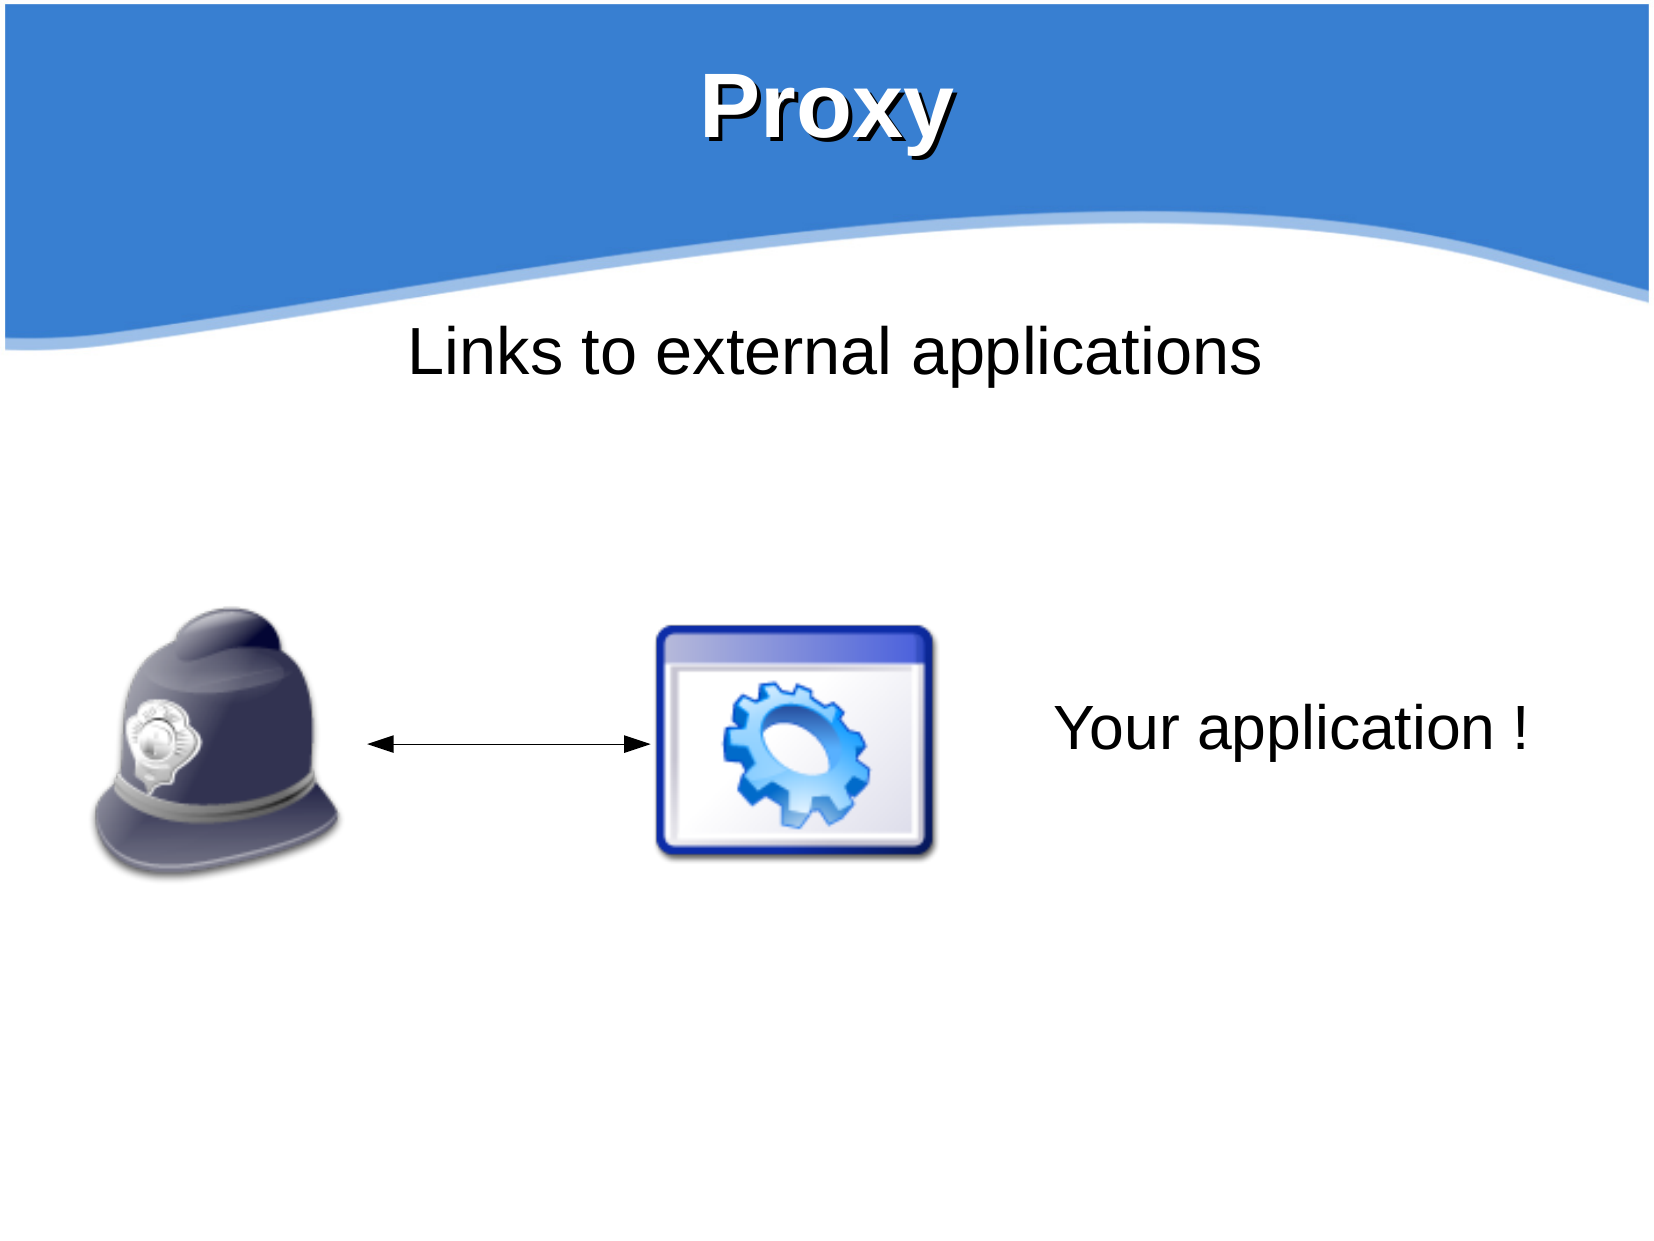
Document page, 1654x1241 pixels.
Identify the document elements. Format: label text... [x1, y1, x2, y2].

text_box Your application ! [1021, 685, 1583, 770]
picture [0, 0, 1654, 1241]
list Links to external applications [82, 313, 1571, 408]
title Proxy [82, 2, 1571, 210]
